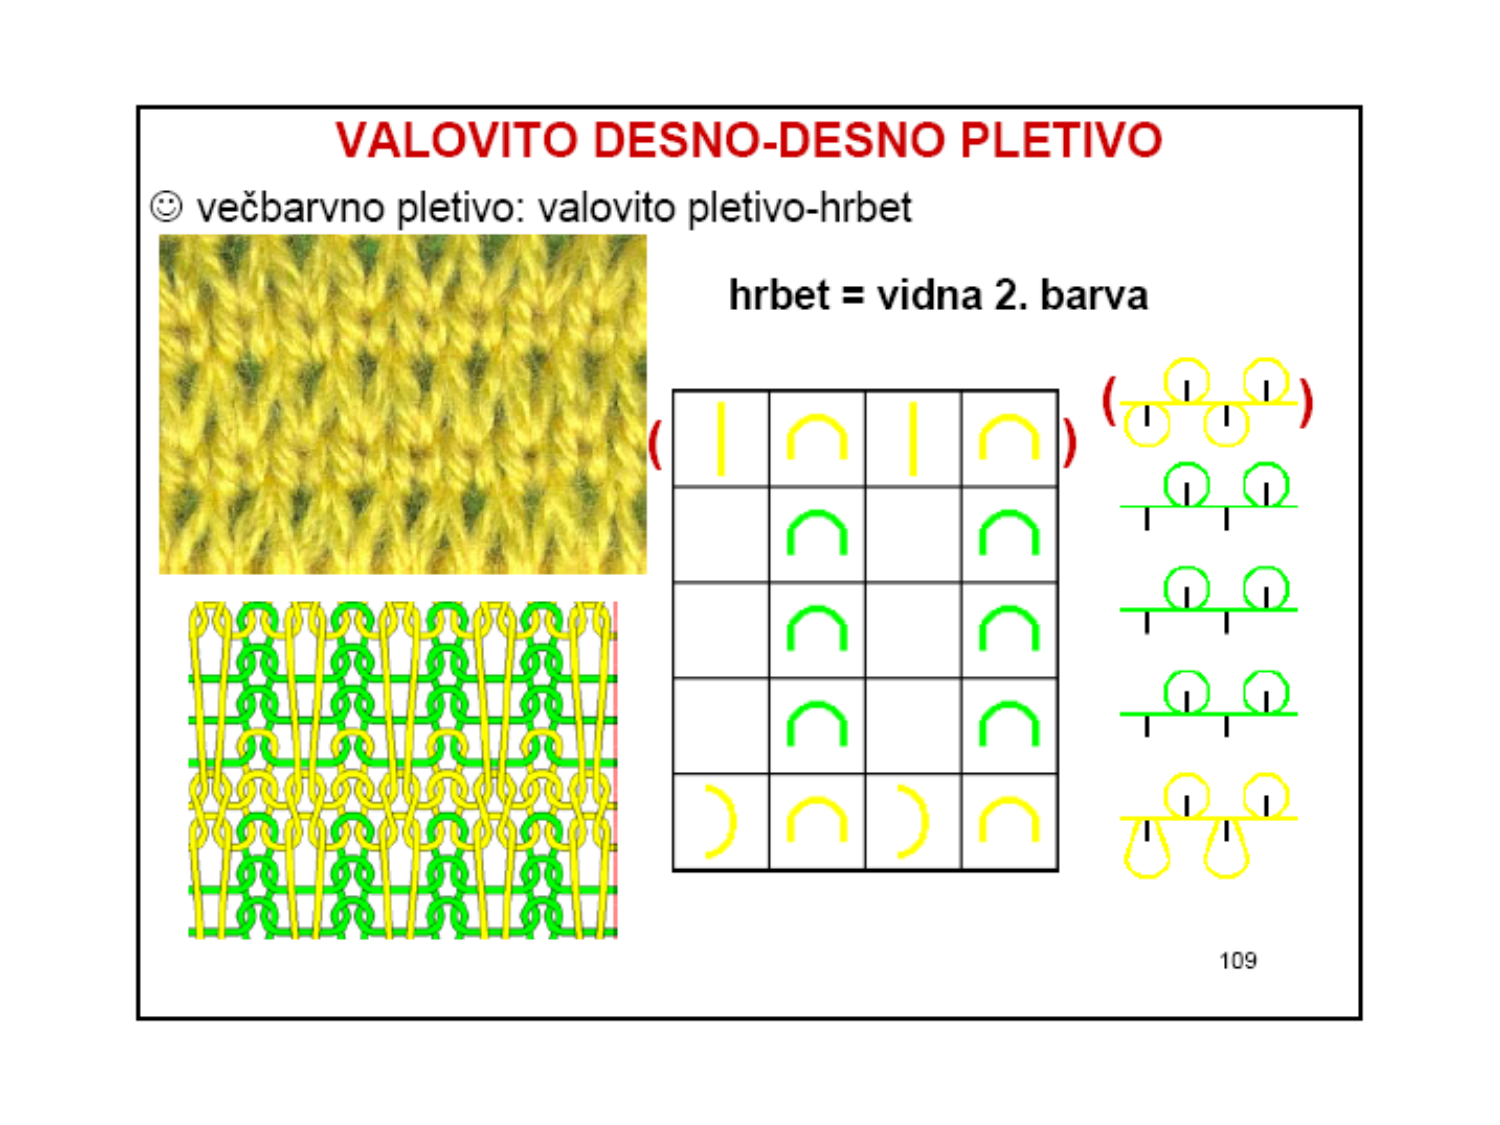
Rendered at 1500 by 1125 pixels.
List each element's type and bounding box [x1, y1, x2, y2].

picture [122, 91, 1378, 1036]
